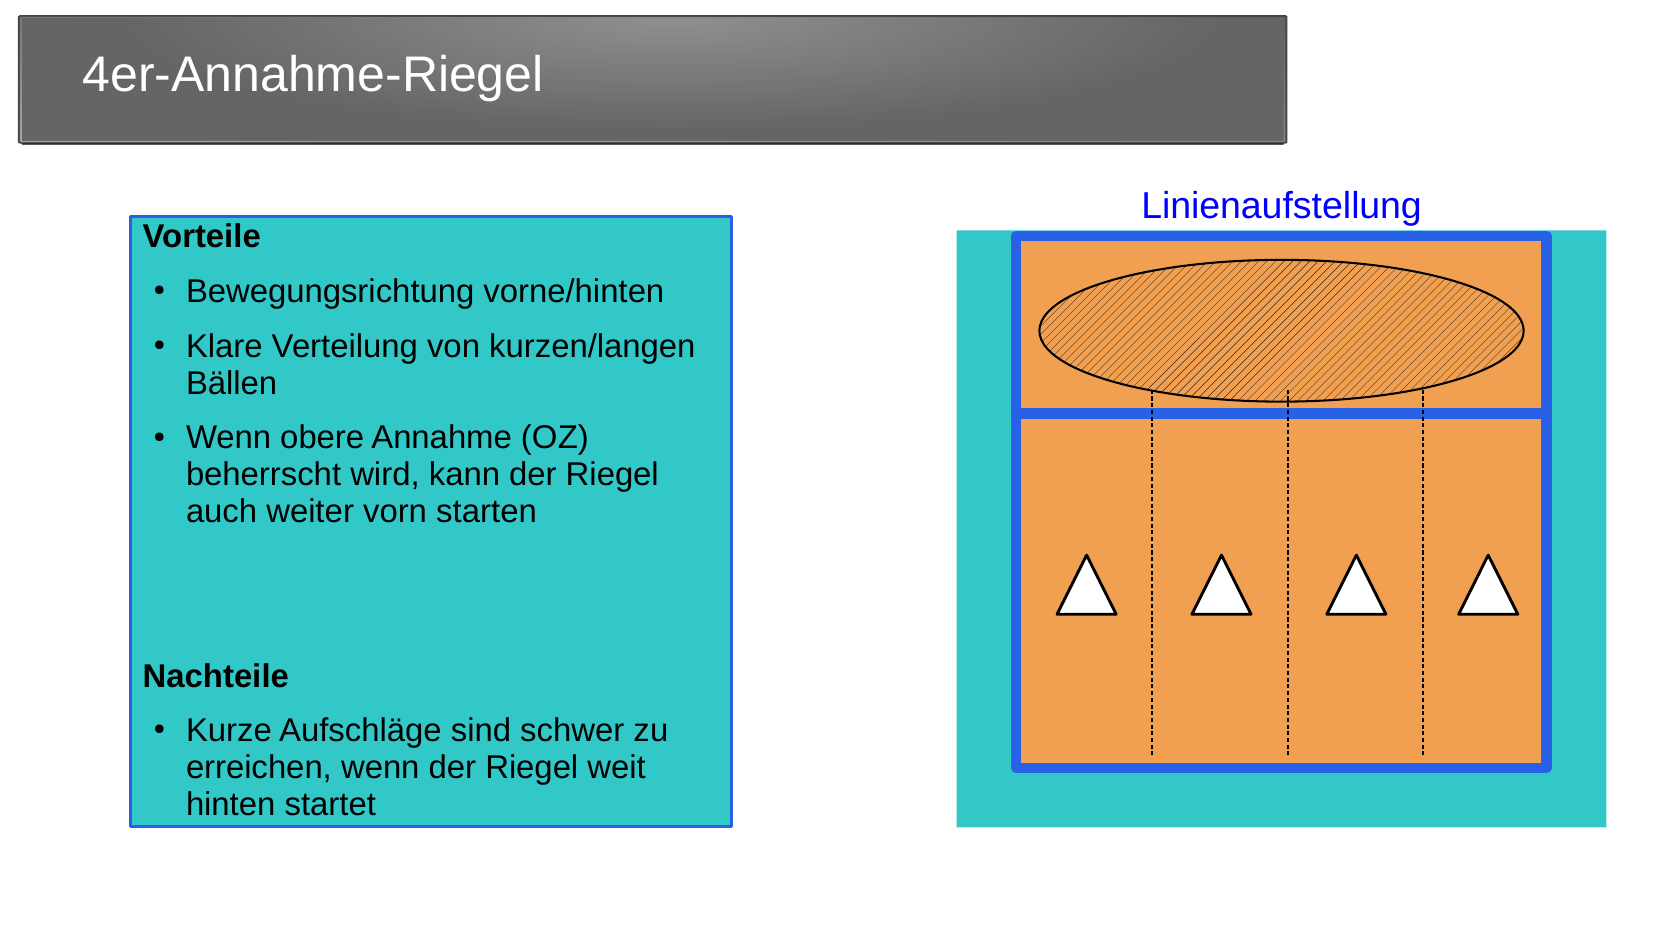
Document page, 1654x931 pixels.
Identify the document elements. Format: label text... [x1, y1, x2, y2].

title 4er-Annahme-Riegel [82, 29, 1235, 119]
text_box [1326, 555, 1386, 615]
list Vorteile Bewegungsrichtung vorne/hinten Klare Verteilung von kurzen/langen Bällen Wenn obere Annahme (OZ) beherrscht wird, kann der Riegel auch weiter vorn starten Nachteile Kurze Aufschläge sind schwer zu erreichen, wenn der Riegel weit hinten startet [130, 216, 732, 827]
text_box [1057, 555, 1117, 615]
text_box [1458, 555, 1518, 615]
text_box Linienaufstellung [1051, 177, 1512, 234]
text_box [1191, 555, 1252, 615]
text_box [1039, 259, 1524, 402]
